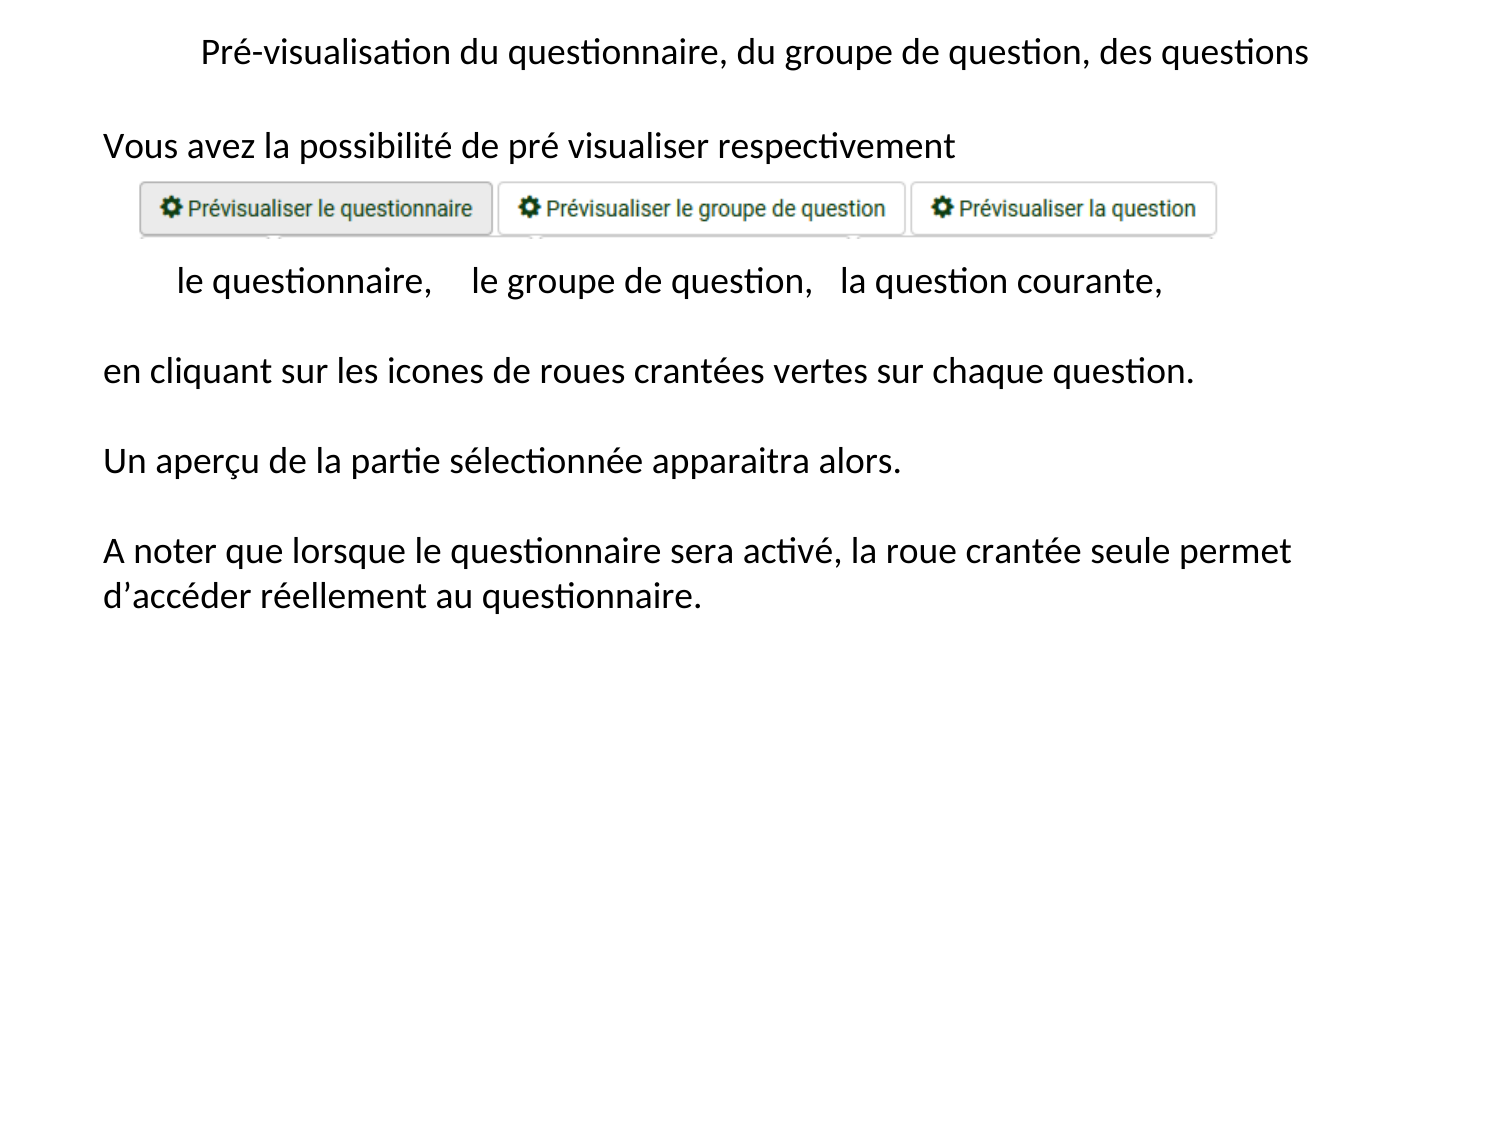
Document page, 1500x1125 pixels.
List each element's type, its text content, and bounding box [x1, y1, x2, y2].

picture [135, 177, 1222, 239]
text_box Pré-visualisation du questionnaire, du groupe de question, des questions [41, 18, 1471, 80]
text_box Vous avez la possibilité de pré visualiser respectivement le questionnaire, le groupe de question, la question courante, en cliquant sur les icones de roues crantées vertes sur chaque question. Un aperçu de la partie sélectionnée apparaitra alors. A noter que lorsque le questionnaire sera activé, la roue crantée seule permet d’accéder réellement au questionnaire. [88, 113, 1400, 624]
